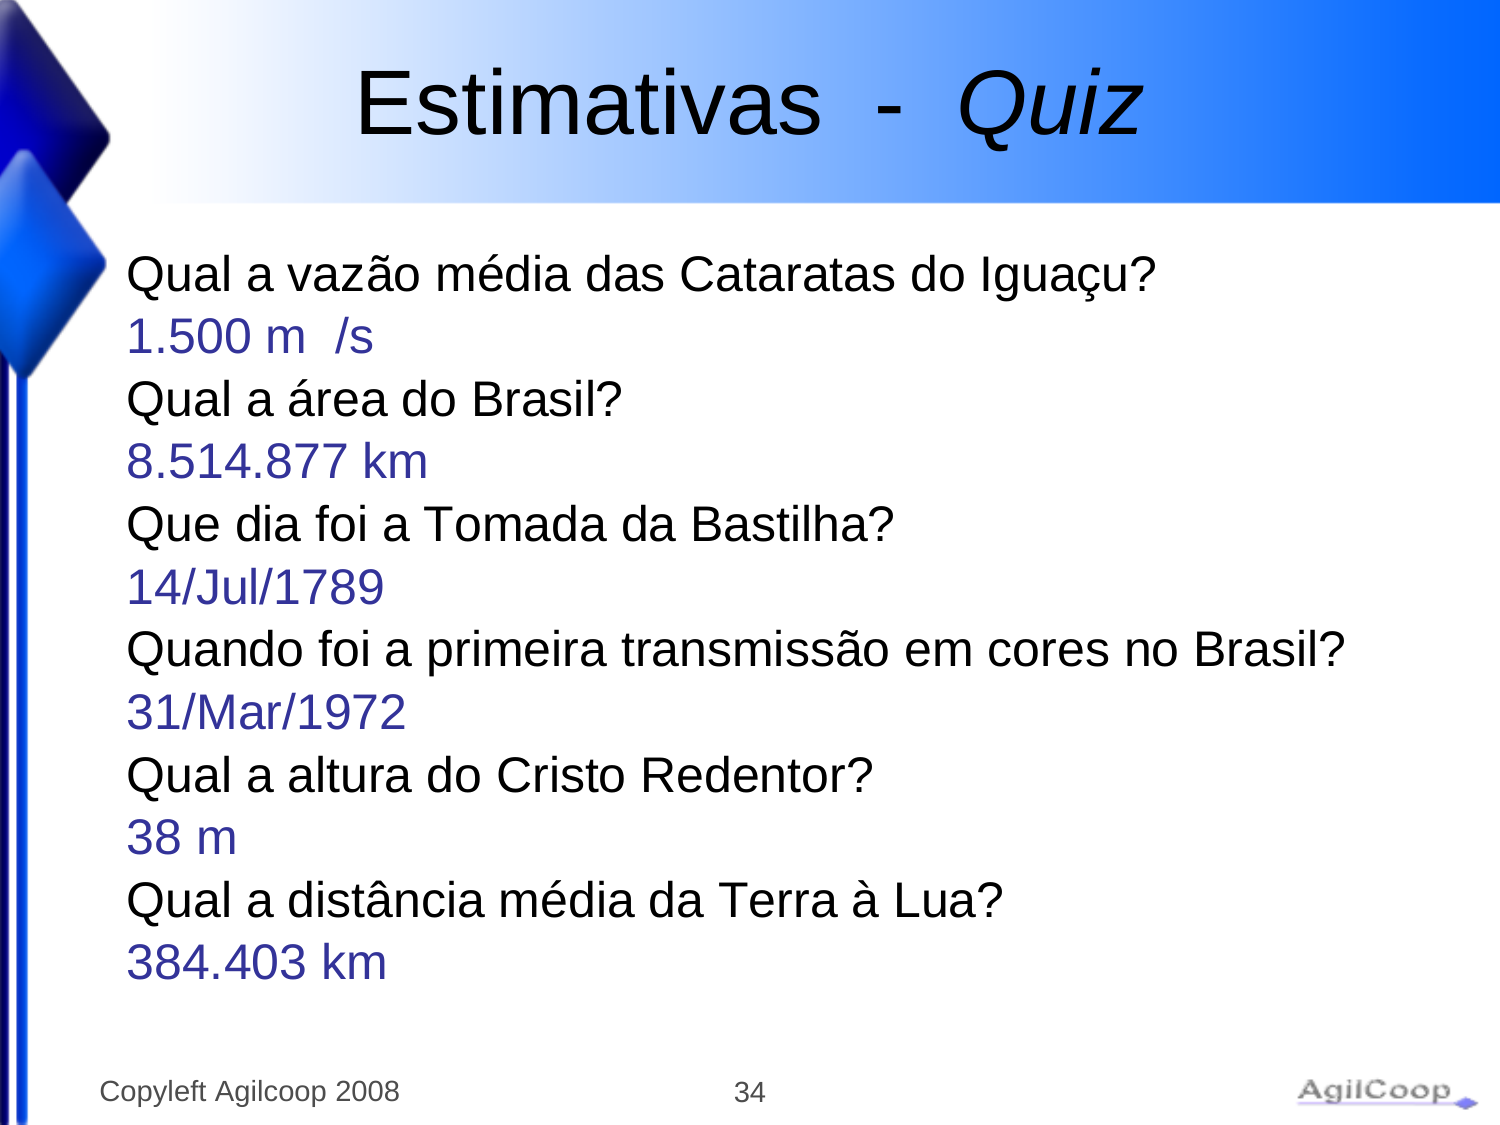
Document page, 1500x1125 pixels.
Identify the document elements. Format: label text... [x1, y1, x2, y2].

picture [0, 0, 1500, 1125]
title Estimativas - Quiz [75, 8, 1426, 197]
list Qual a vazão média das Cataratas do Iguaçu? 1.500 m3/s Qual a área do Brasil? 8.514.877 km2 Que dia foi a Tomada da Bastilha? 14/Jul/1789 Quando foi a primeira transmissão em cores no Brasil? 31/Mar/1972 Qual a altura do Cristo Redentor? 38 m Qual a distância média da Terra à Lua? 384.403 km [112, 243, 1425, 1023]
